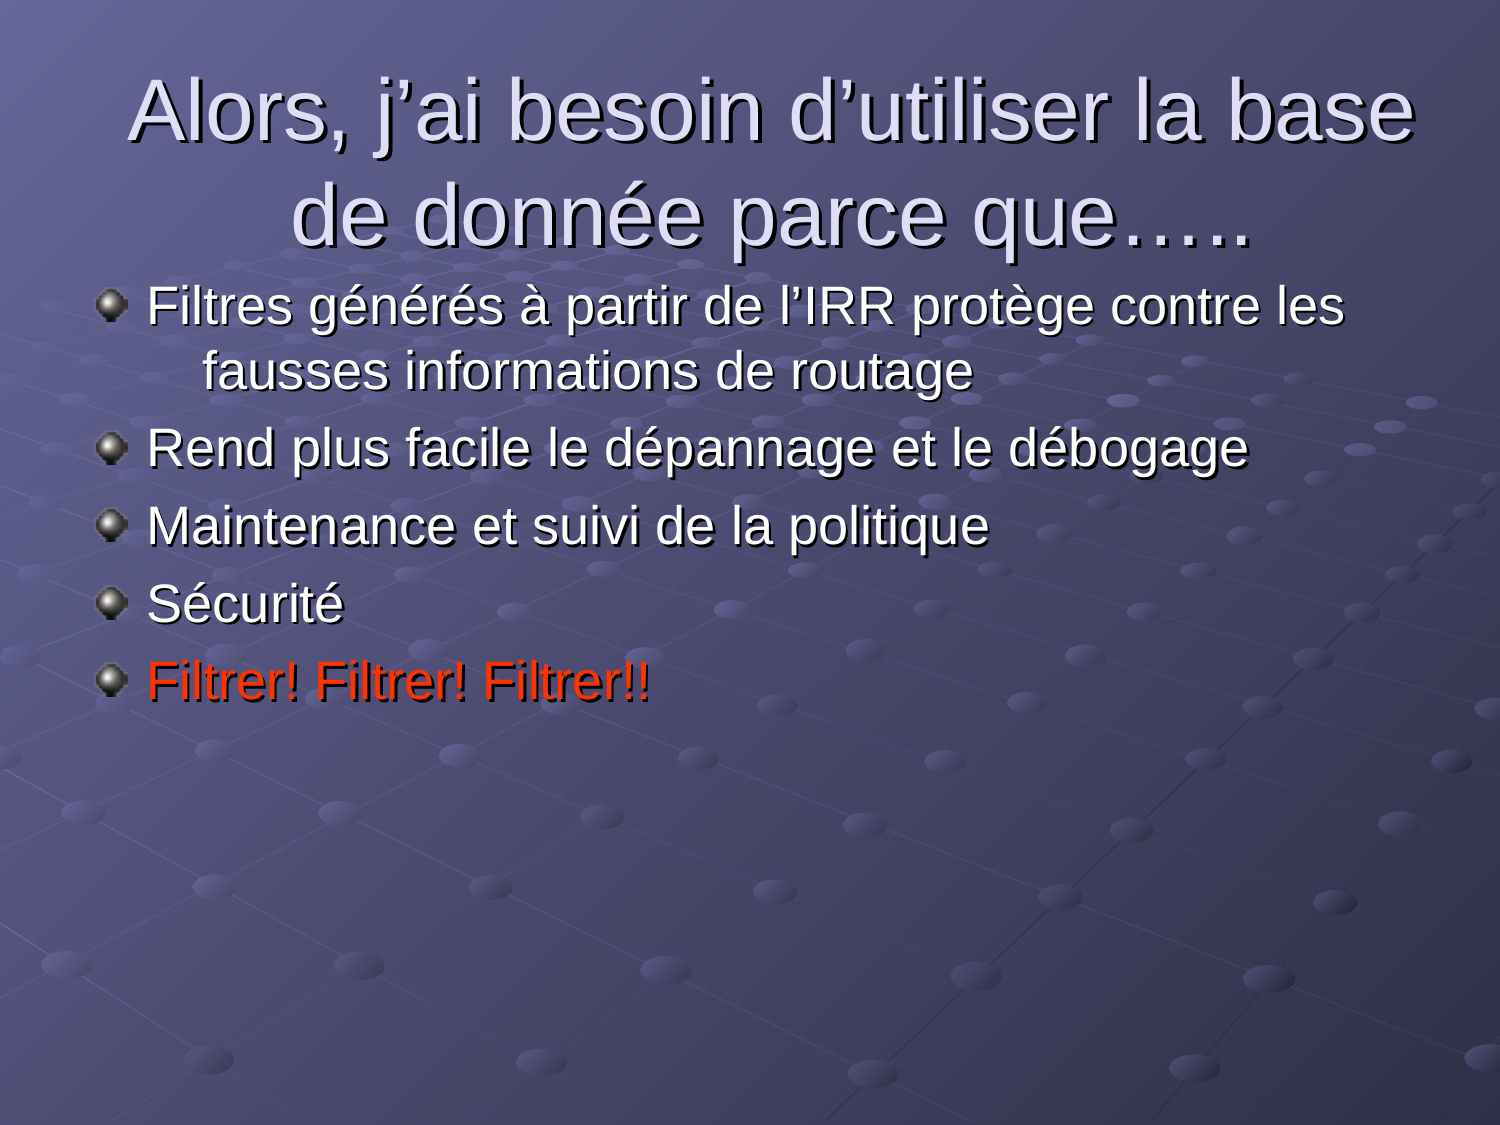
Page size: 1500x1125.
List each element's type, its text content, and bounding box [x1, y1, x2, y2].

title Alors, j’ai besoin d’utiliser la base de donnée parce que….. [75, 45, 1471, 233]
list Filtres générés à partir de l’IRR protège contre les fausses informations de routage Rend plus facile le dépannage et le débogage Maintenance et suivi de la politique Sécurité Filtrer! Filtrer! Filtrer!! [75, 262, 1426, 1007]
